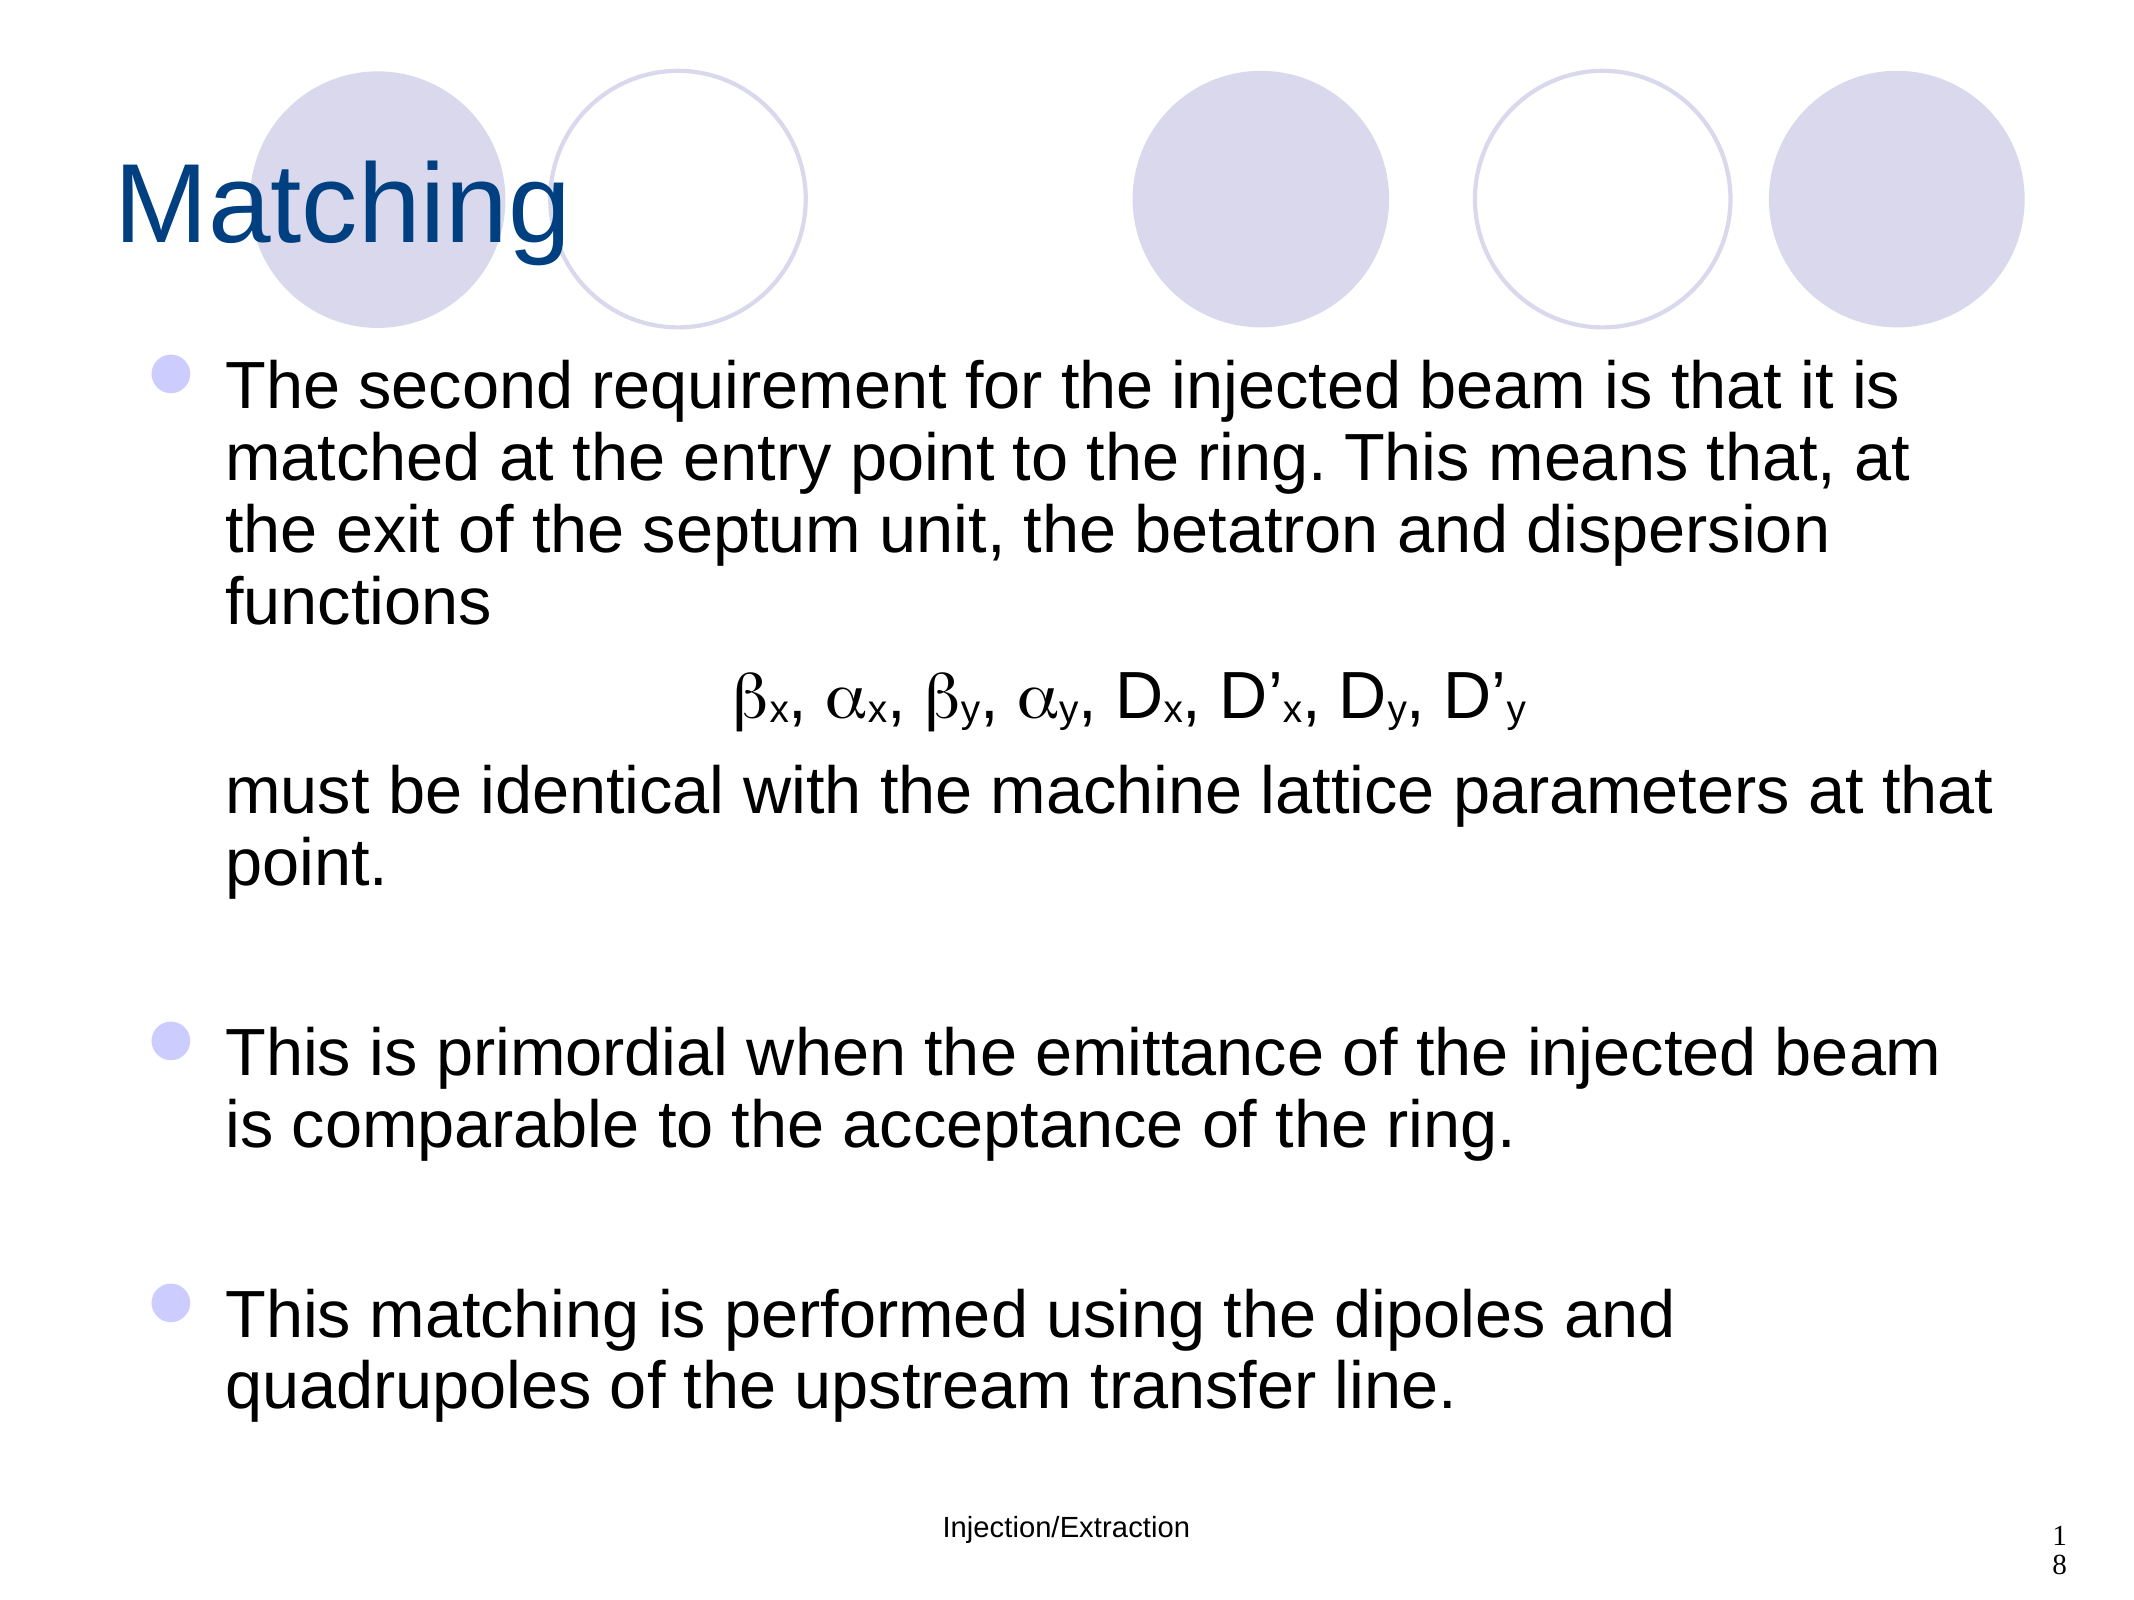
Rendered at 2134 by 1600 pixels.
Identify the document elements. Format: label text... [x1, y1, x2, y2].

list The second requirement for the injected beam is that it is matched at the entry point to the ring. This means that, at the exit of the septum unit, the betatron and dispersion functions x, x, y, y, Dx, D’x, Dy, D’y must be identical with the machine lattice parameters at that point. This is primordial when the emittance of the injected beam is comparable to the acceptance of the ring. This matching is performed using the dipoles and quadrupoles of the upstream transfer line. [129, 342, 2051, 1570]
title Matching [106, 21, 2028, 374]
